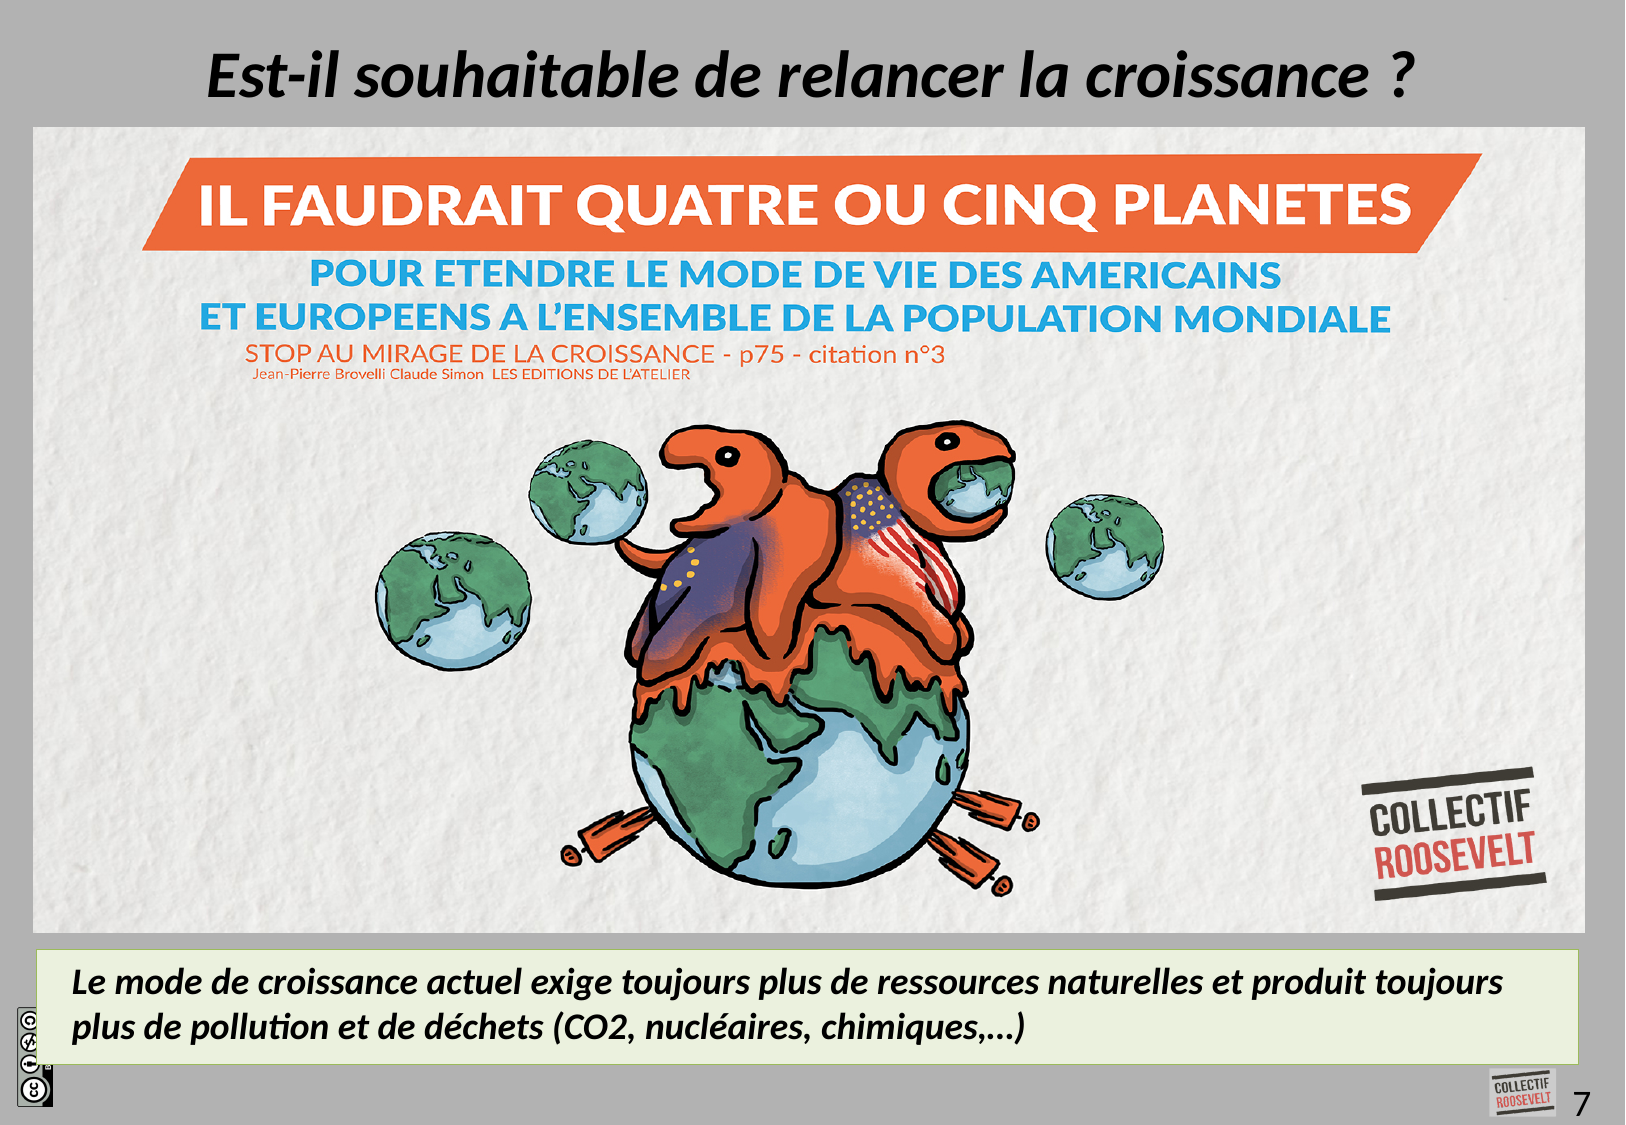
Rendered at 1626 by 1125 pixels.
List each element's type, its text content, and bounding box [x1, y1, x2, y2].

picture [18, 1008, 53, 1107]
title Est-il souhaitable de relancer la croissance ? [0, 23, 1626, 89]
slide_number <numéro> [1557, 1071, 1626, 1125]
picture [1489, 1068, 1557, 1117]
picture [33, 127, 1585, 934]
text_box Le mode de croissance actuel exige toujours plus de ressources naturelles et produit toujours plus de pollution et de déchets (CO2, nucléaires, chimiques,…) [36, 949, 1579, 1065]
